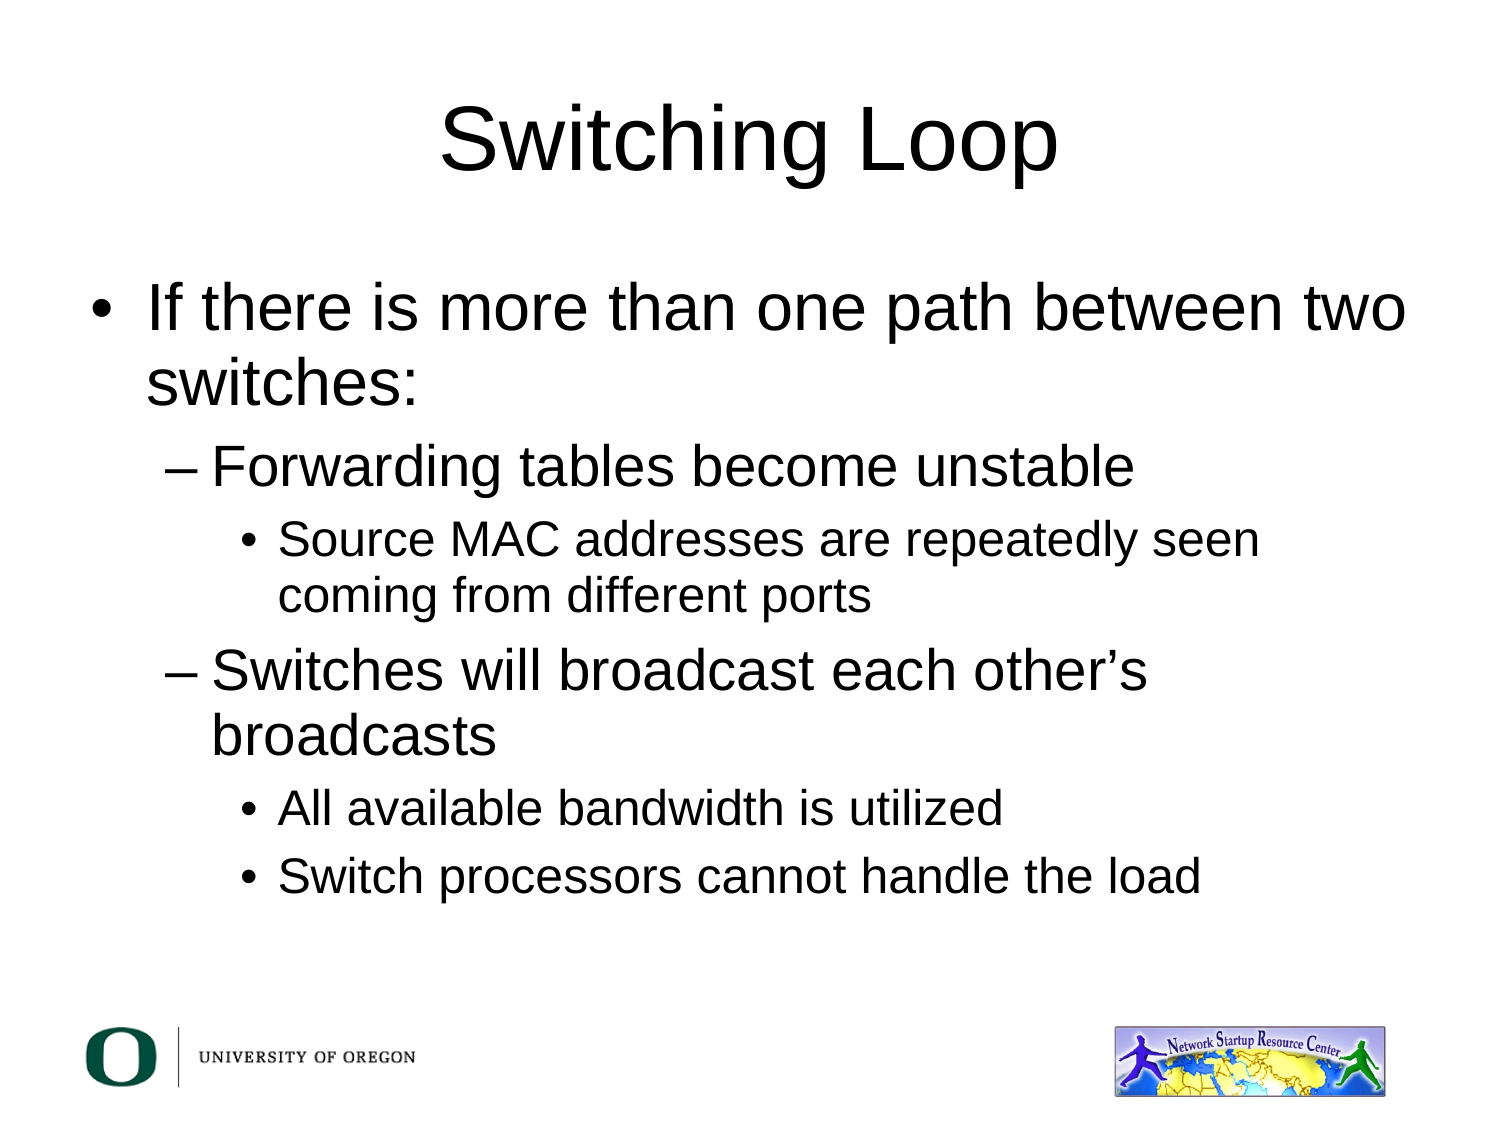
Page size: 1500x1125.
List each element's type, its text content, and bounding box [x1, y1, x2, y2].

title Switching Loop [75, 45, 1426, 233]
picture [75, 1024, 426, 1090]
list If there is more than one path between two switches: Forwarding tables become unstable Source MAC addresses are repeatedly seen coming from different ports Switches will broadcast each other’s broadcasts All available bandwidth is utilized Switch processors cannot handle the load [75, 262, 1426, 1005]
picture [1112, 1024, 1388, 1099]
